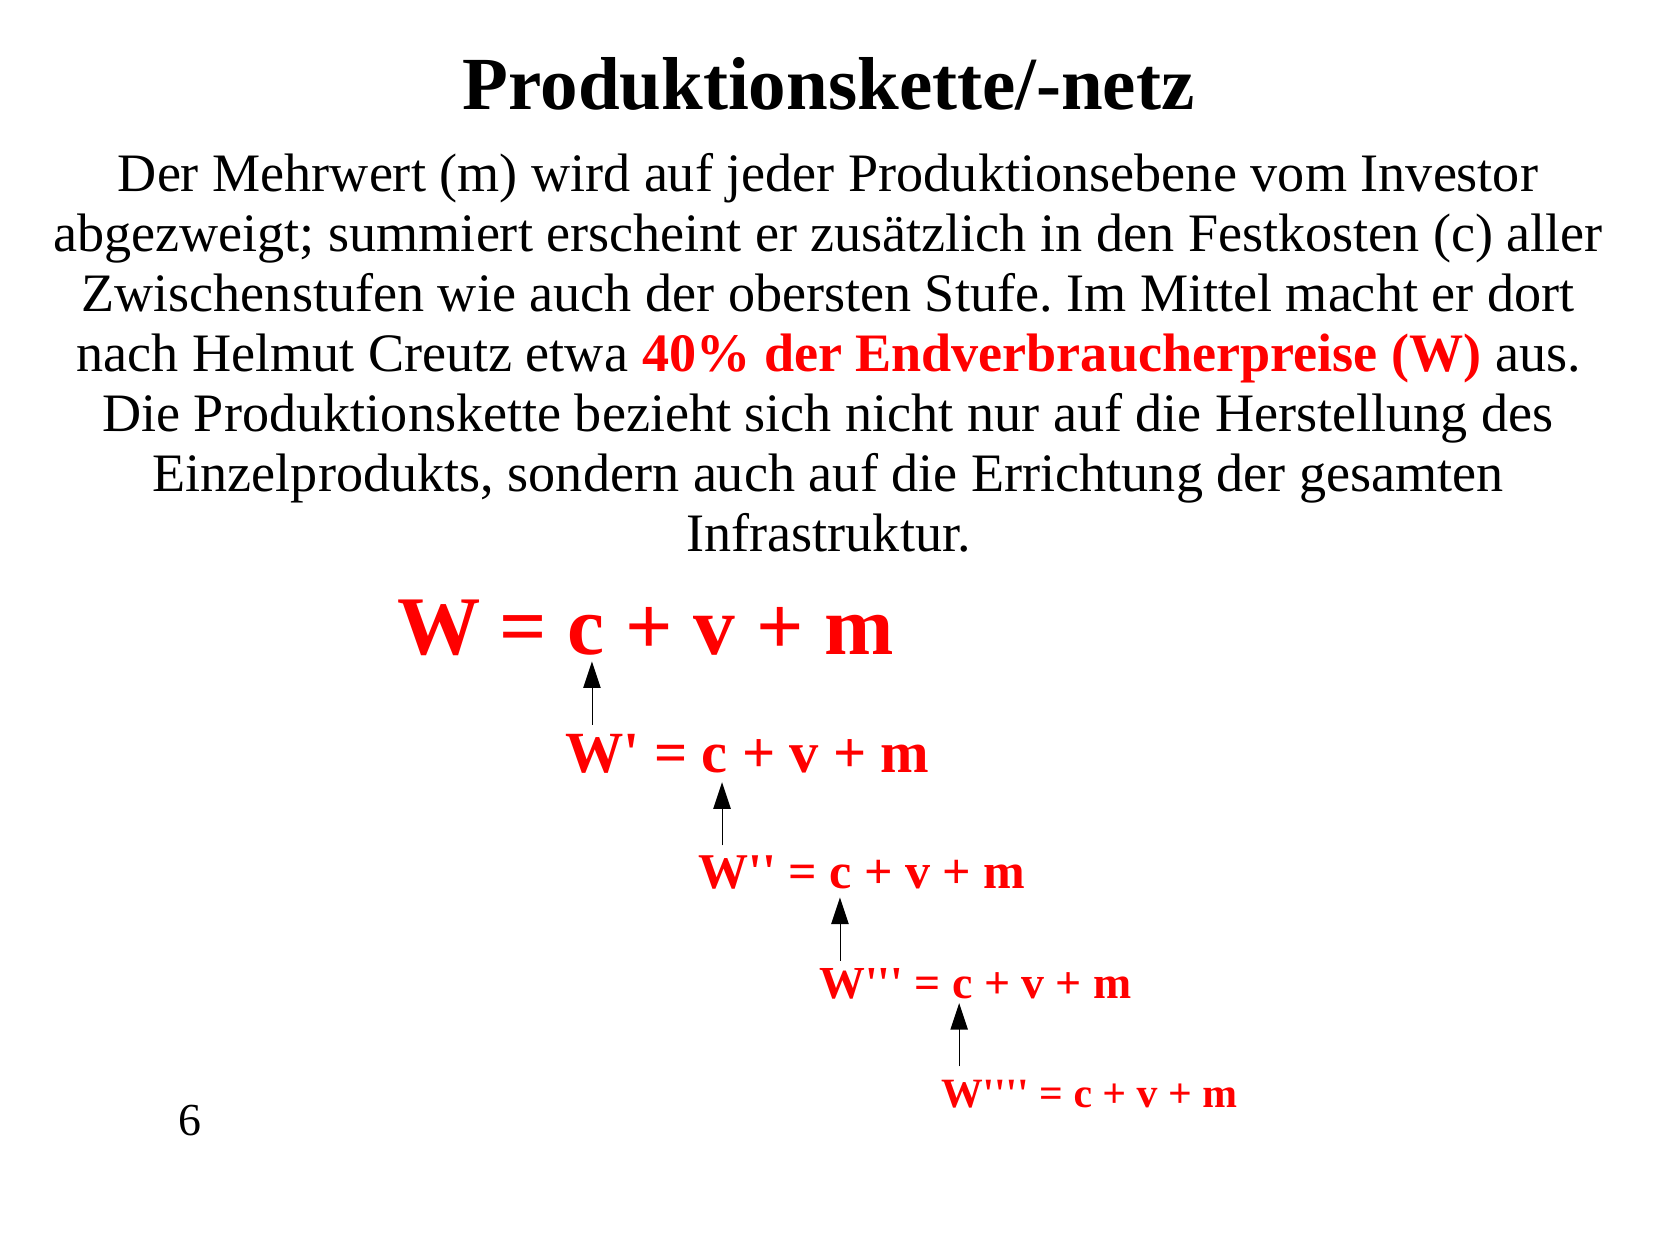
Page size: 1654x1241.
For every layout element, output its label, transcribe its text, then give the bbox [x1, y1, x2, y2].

text_box W = c + v + m [382, 580, 1004, 698]
text_box W' = c + v + m [550, 713, 966, 800]
text_box Produktionskette/-netz Der Mehrwert (m) wird auf jeder Produktionsebene vom Investor abgezweigt; summiert erscheint er zusätzlich in den Festkosten (c) aller Zwischenstufen wie auch der obersten Stufe. Im Mittel macht er dort nach Helmut Creutz etwa 40% der Endverbraucherpreise (W) aus. Die Produktionskette bezieht sich nicht nur auf die Herstellung des Einzelprodukts, sondern auch auf die Errichtung der gesamten Infrastruktur. [36, 35, 1622, 580]
text_box W'' = c + v + m [683, 836, 1057, 908]
text_box W''' = c + v + m [804, 950, 1160, 1022]
text_box <Foliennummer> [14, 1087, 365, 1158]
text_box W'''' = c + v + m [926, 1062, 1262, 1130]
